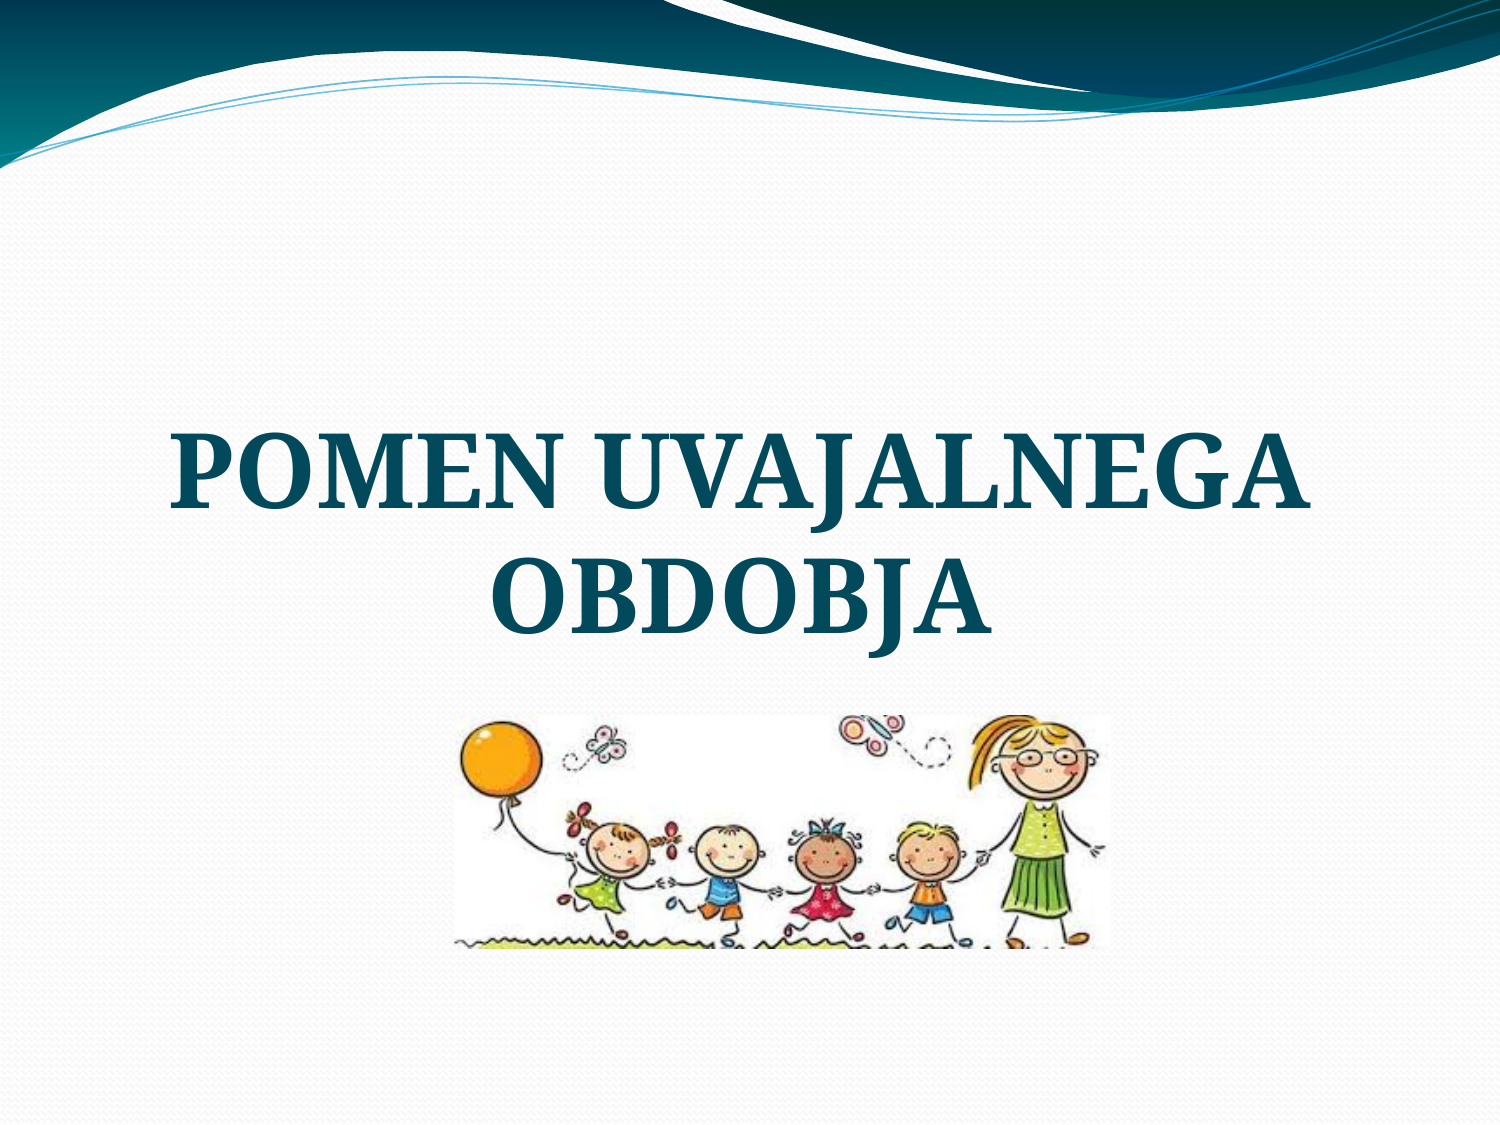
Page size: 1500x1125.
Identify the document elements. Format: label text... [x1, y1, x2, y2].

picture [454, 716, 1111, 950]
title POMEN UVAJALNEGA OBDOBJA [64, 397, 1415, 585]
